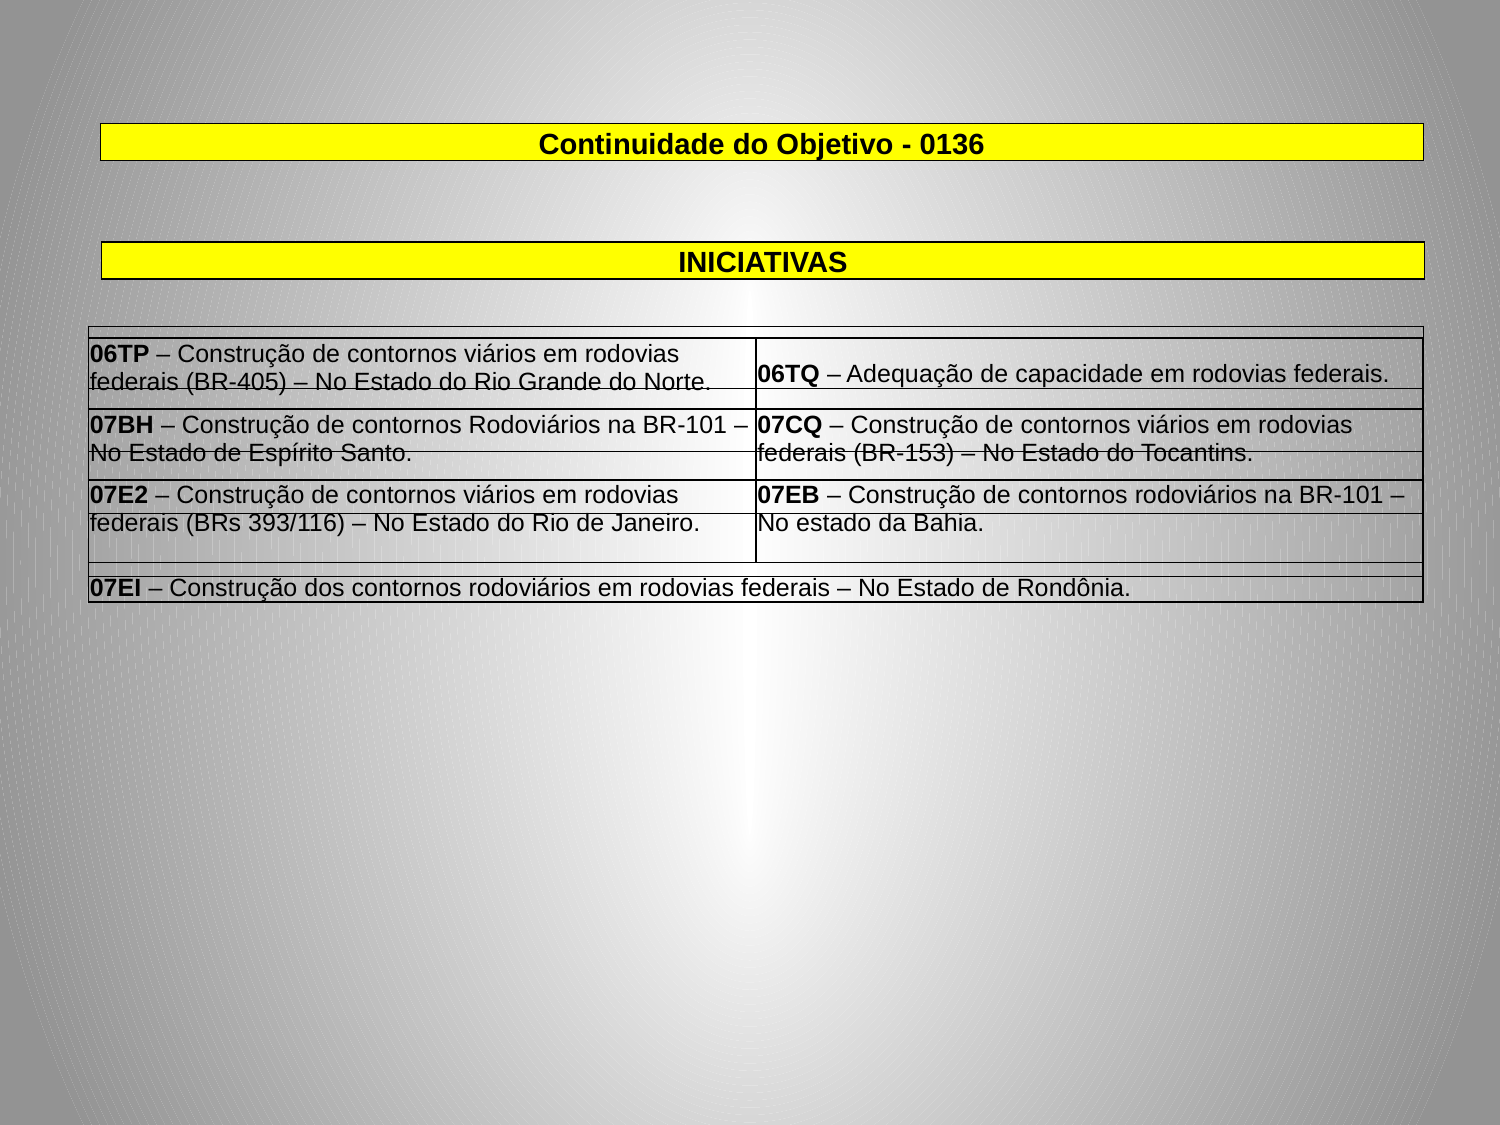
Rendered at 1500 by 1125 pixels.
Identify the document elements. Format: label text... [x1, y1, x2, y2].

table_cell 07E2 – Construção de contornos viários em rodovias federais (BRs 393/116) – No Estado do Rio de Janeiro. [89, 481, 755, 562]
table_header 06TQ – Adequação de capacidade em rodovias federais. [757, 339, 1422, 408]
table_cell 07CQ – Construção de contornos viários em rodovias federais (BR-153) – No Estado do Tocantins. [757, 410, 1422, 479]
table_header [89, 327, 1423, 337]
table_cell 07EB – Construção de contornos rodoviários na BR-101 – No estado da Bahia. [757, 481, 1422, 562]
table_header INICIATIVAS [102, 243, 1424, 278]
table_header Continuidade do Objetivo - 0136 [101, 124, 1423, 160]
table_header 06TP – Construção de contornos viários em rodovias federais (BR-405) – No Estado do Rio Grande do Norte. [89, 339, 755, 408]
table_cell 07BH – Construção de contornos Rodoviários na BR-101 – No Estado de Espírito Santo. [89, 410, 755, 479]
table_cell 07EI – Construção dos contornos rodoviários em rodovias federais – No Estado de Rondônia. [89, 563, 1422, 601]
